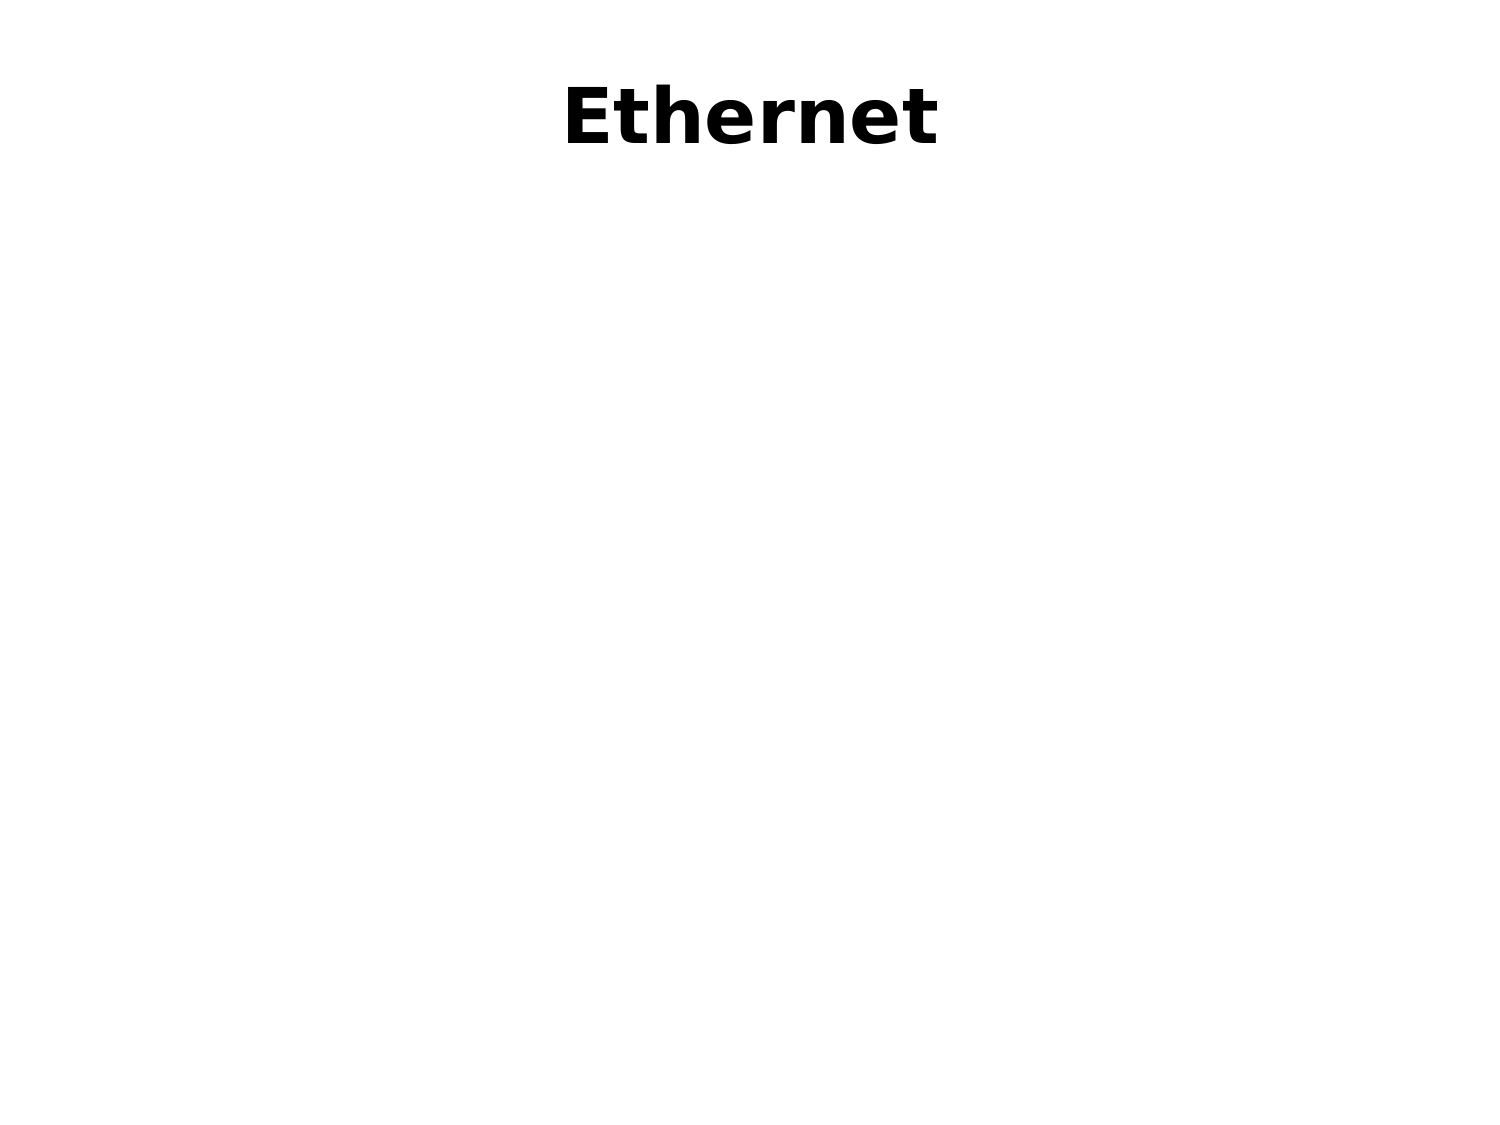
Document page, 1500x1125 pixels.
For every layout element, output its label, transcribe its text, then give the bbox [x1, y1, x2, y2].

title Ethernet [75, 74, 1425, 150]
